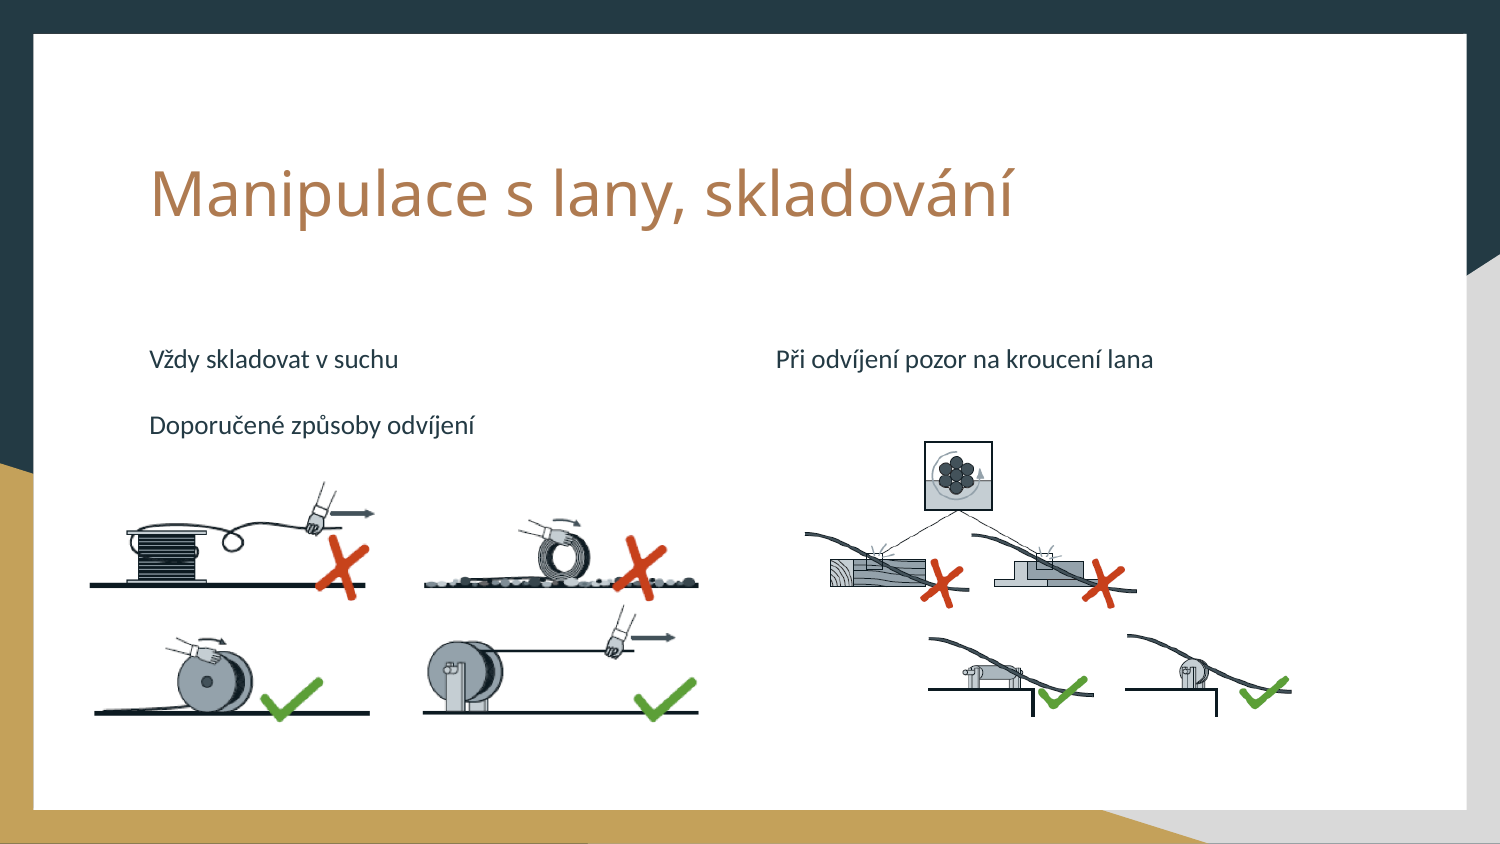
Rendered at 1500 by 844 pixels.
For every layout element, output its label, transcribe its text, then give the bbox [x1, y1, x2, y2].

picture [760, 425, 1366, 729]
list Při odvíjení pozor na kroucení lana [760, 326, 1366, 425]
picture [64, 466, 134, 729]
title Manipulace s lany, skladování [134, 138, 1366, 296]
list Vždy skladovat v suchu Doporučené způsoby odvíjení [134, 326, 739, 729]
